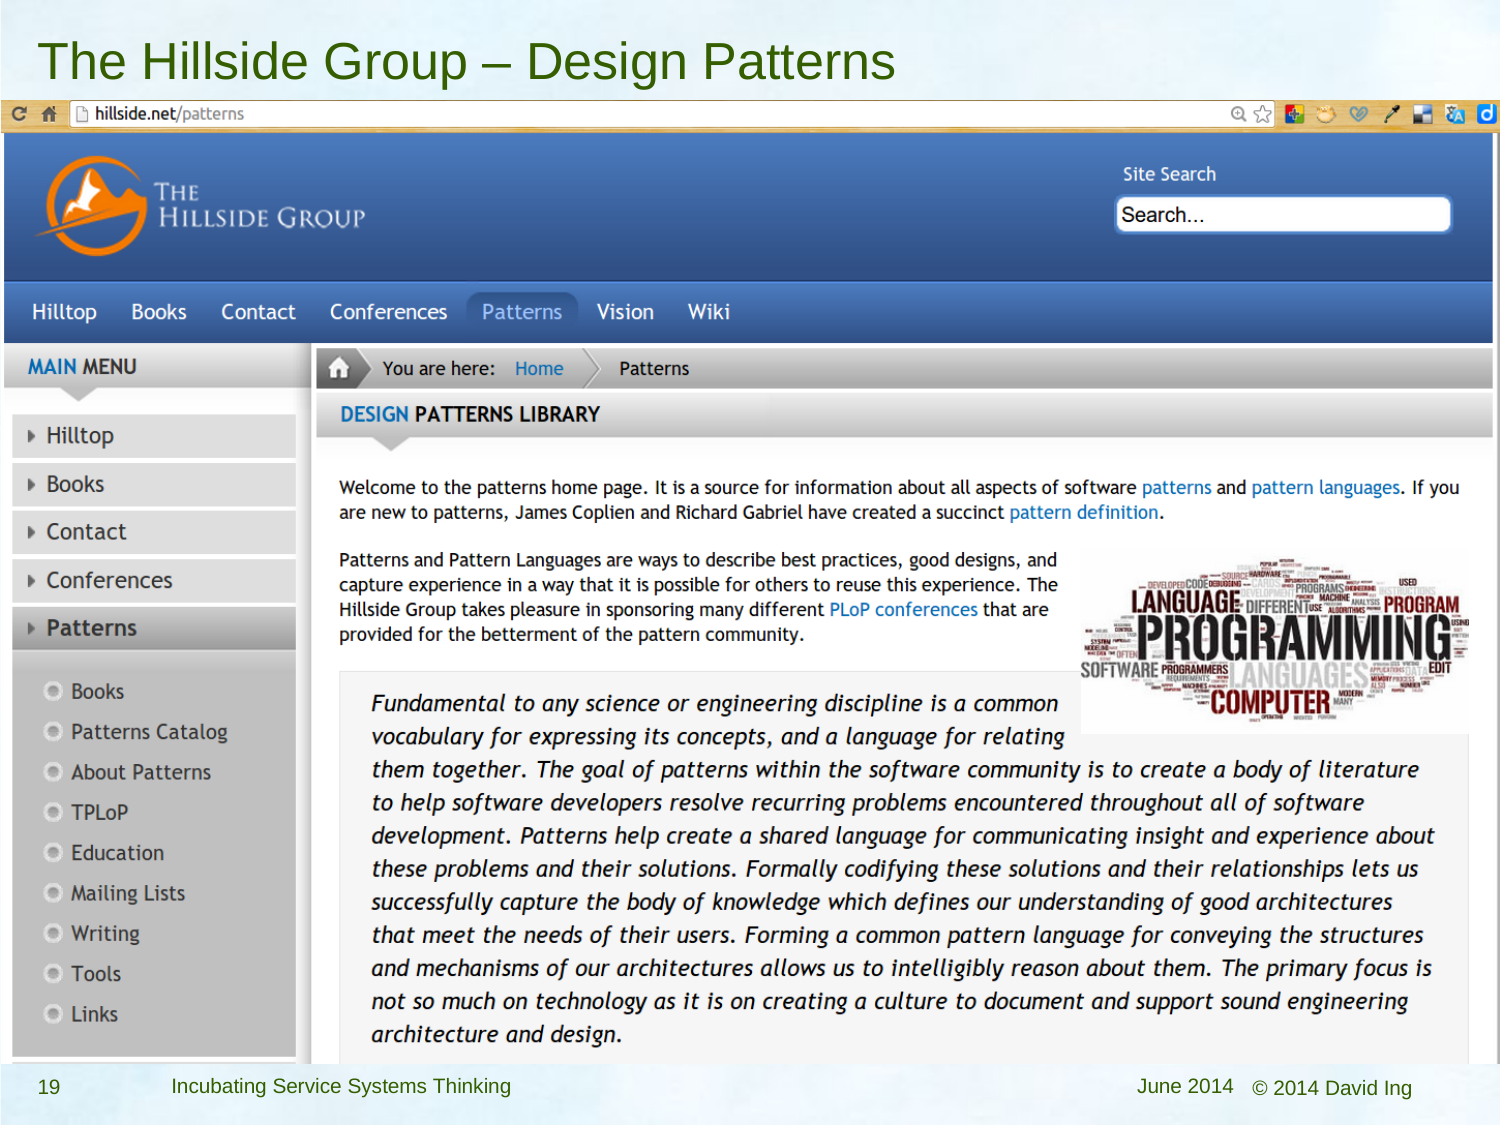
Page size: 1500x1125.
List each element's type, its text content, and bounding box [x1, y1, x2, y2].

title The Hillside Group – Design Patterns [37, 37, 1463, 100]
text_box Source: http://hillside.net/patterns [30, 1065, 1426, 1088]
picture [0, 0, 1500, 1125]
